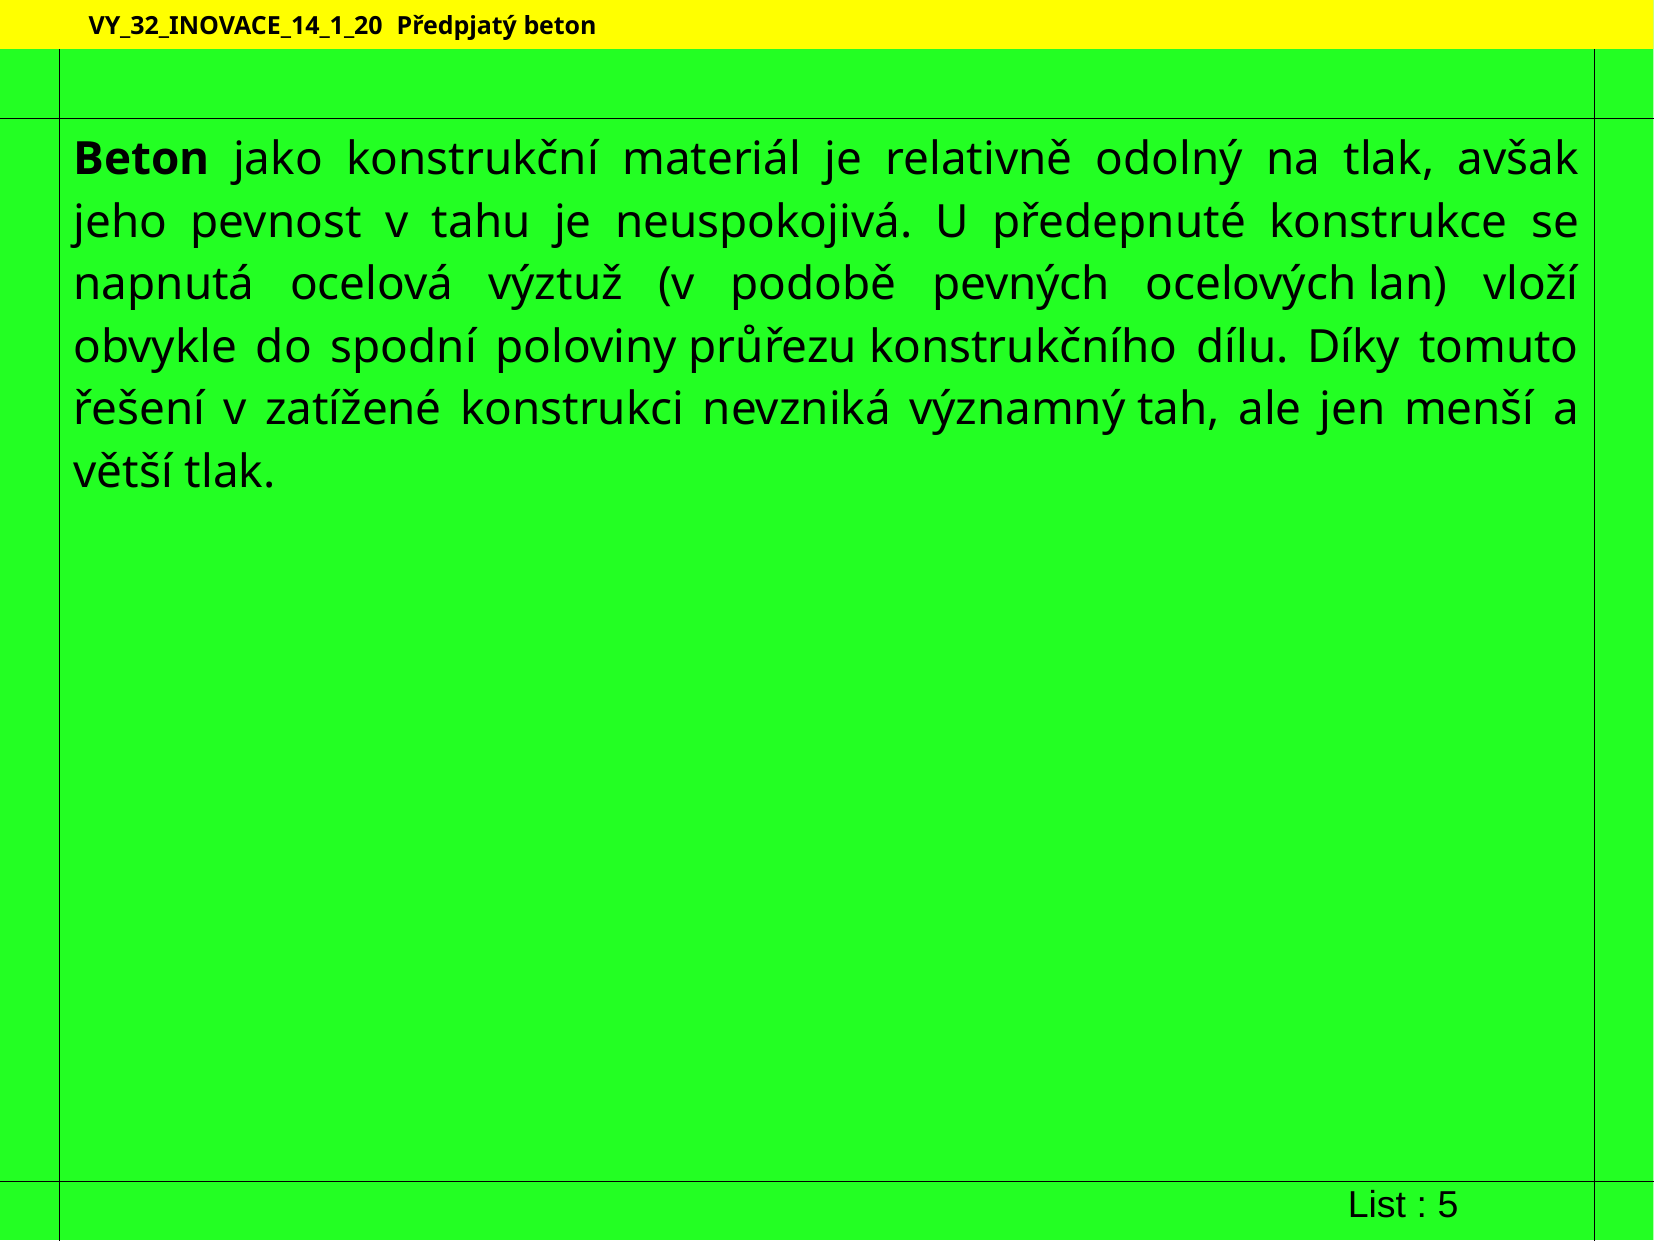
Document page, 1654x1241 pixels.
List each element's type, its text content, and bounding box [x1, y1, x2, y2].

text_box VY_32_INOVACE_14_1_20 Předpjatý beton [0, 0, 1654, 47]
text_box Beton jako konstrukční materiál je relativně odolný na tlak, avšak jeho pevnost v tahu je neuspokojivá. U předepnuté konstrukce se napnutá ocelová výztuž (v podobě pevných ocelových lan) vloží obvykle do spodní poloviny průřezu konstrukčního dílu. Díky tomuto řešení v zatížené konstrukci nevzniká významný tah, ale jen menší a větší tlak. [59, 118, 1595, 1182]
text_box List : <číslo> [1357, 1176, 1599, 1241]
